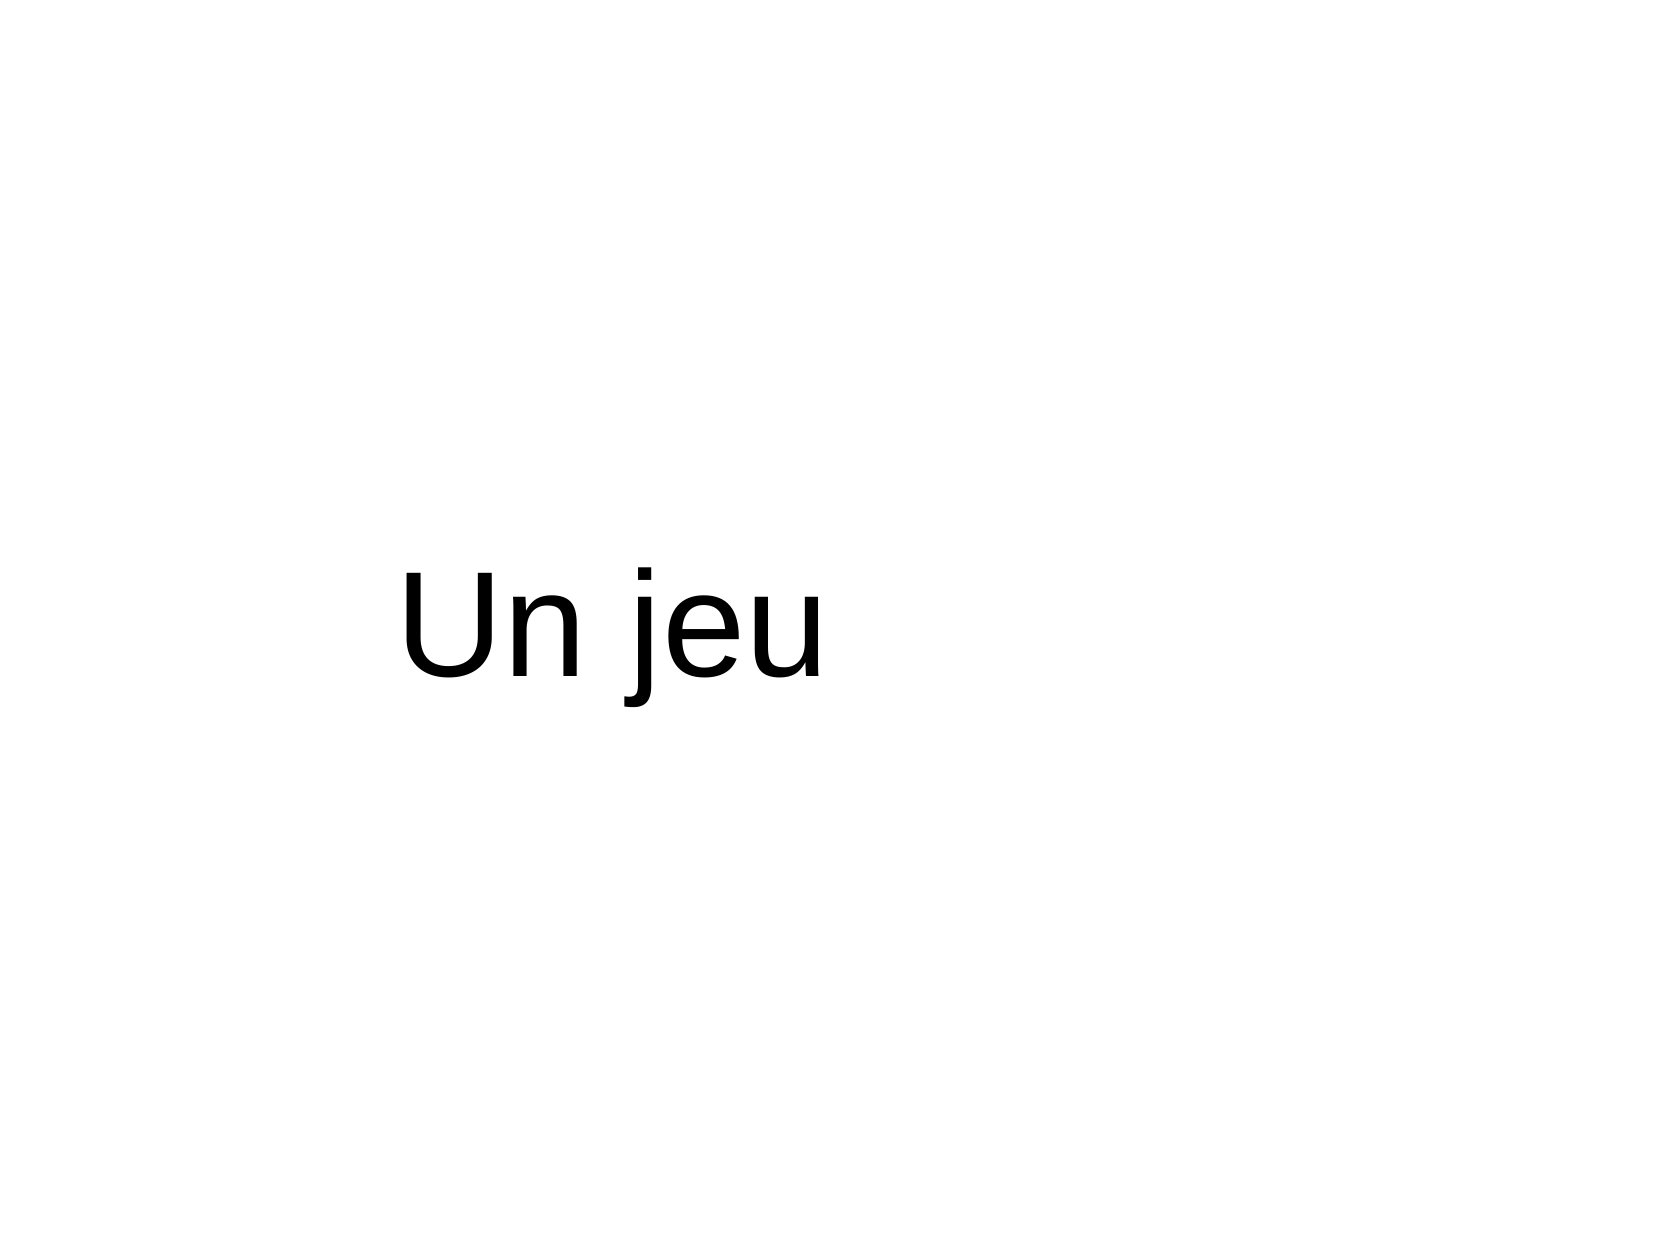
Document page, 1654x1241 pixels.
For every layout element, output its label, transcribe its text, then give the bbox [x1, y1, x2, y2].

text_box Un jeu [380, 533, 1279, 717]
